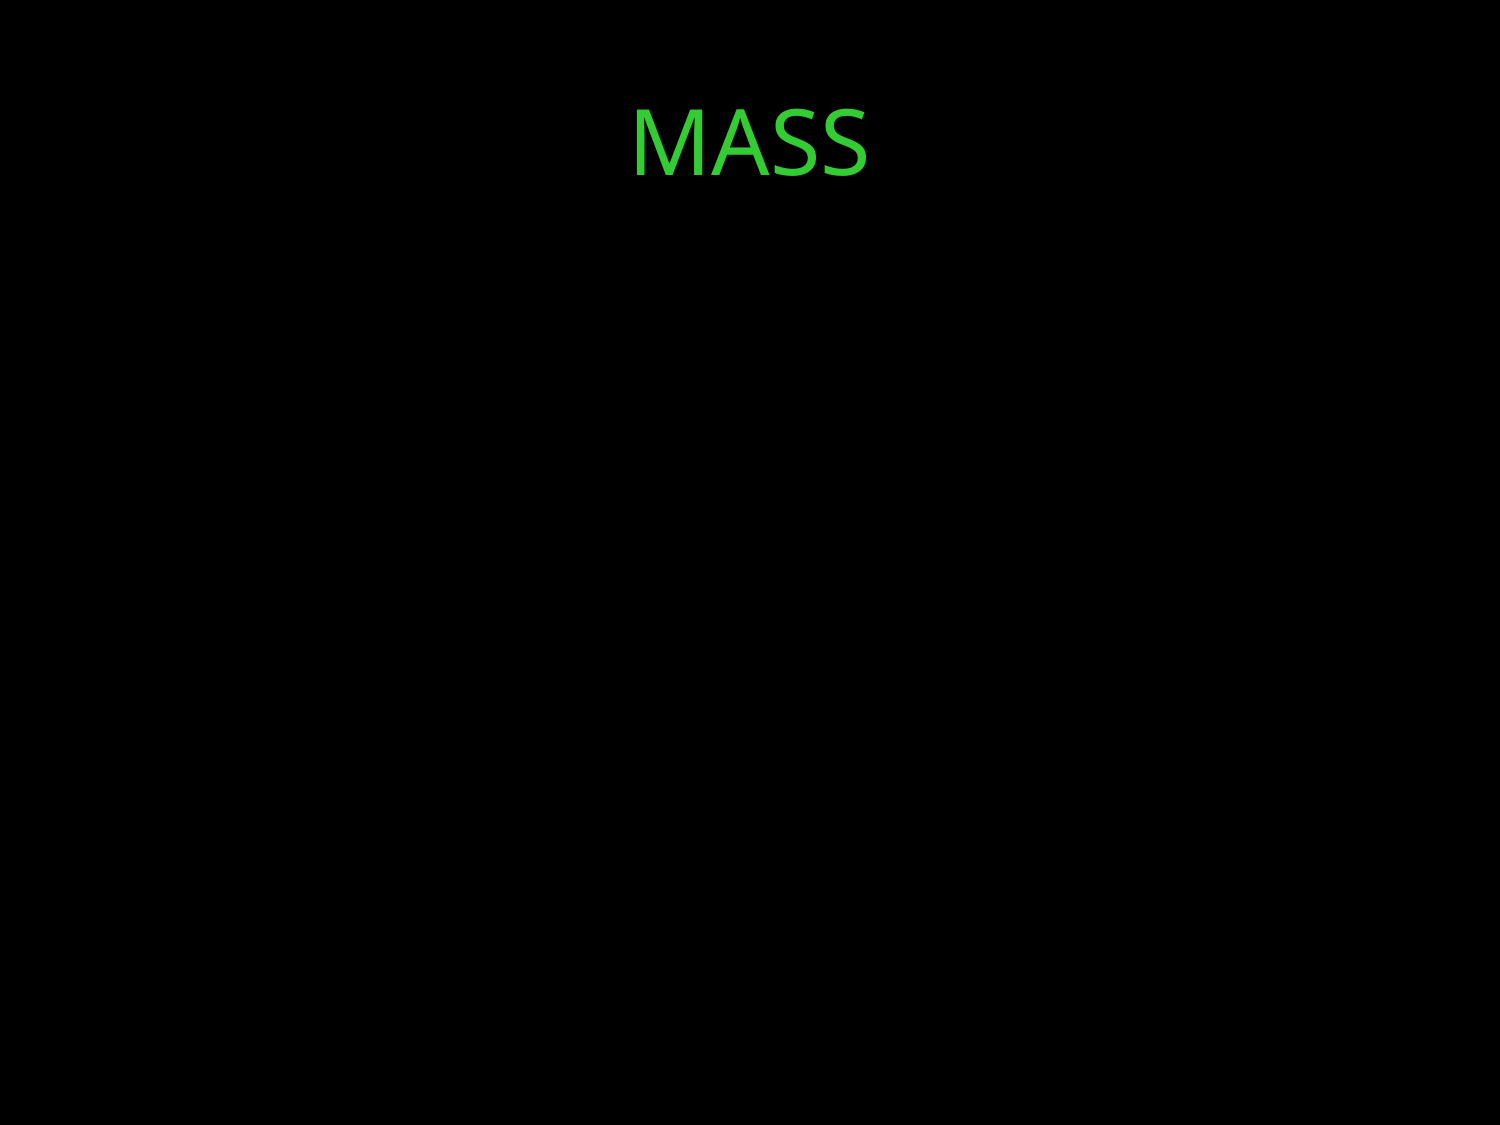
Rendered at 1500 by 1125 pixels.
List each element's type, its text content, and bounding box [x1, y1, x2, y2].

title MASS [75, 45, 1426, 233]
